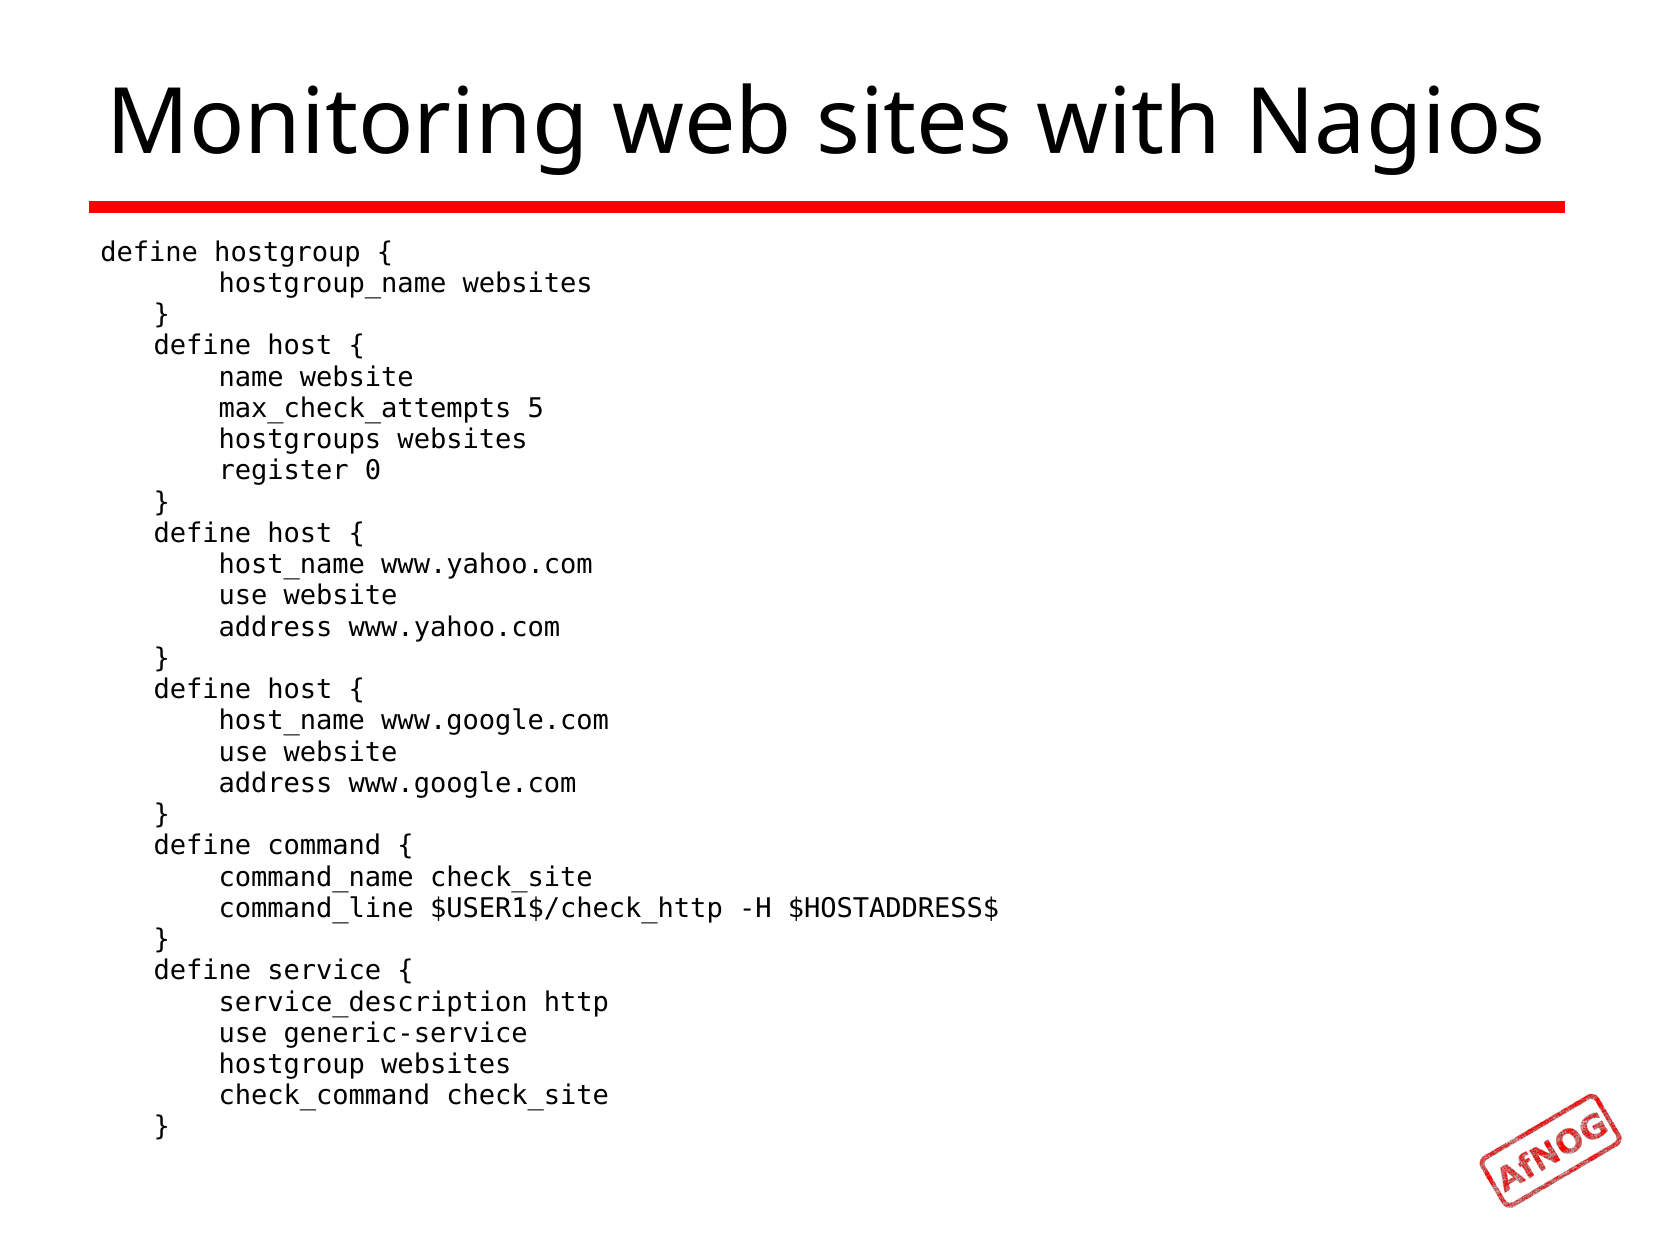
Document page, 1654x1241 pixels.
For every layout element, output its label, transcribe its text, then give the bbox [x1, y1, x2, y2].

picture [1476, 1090, 1625, 1211]
title Monitoring web sites with Nagios [88, 29, 1565, 207]
list define hostgroup { hostgroup_name websites } define host { name website max_check_attempts 5 hostgroups websites register 0 } define host { host_name www.yahoo.com use website address www.yahoo.com } define host { host_name www.google.com use website address www.google.com } define command { command_name check_site command_line $USER1$/check_http -H $HOSTADDRESS$ } define service { service_description http use generic-service hostgroup websites check_command check_site } [82, 236, 1571, 1143]
